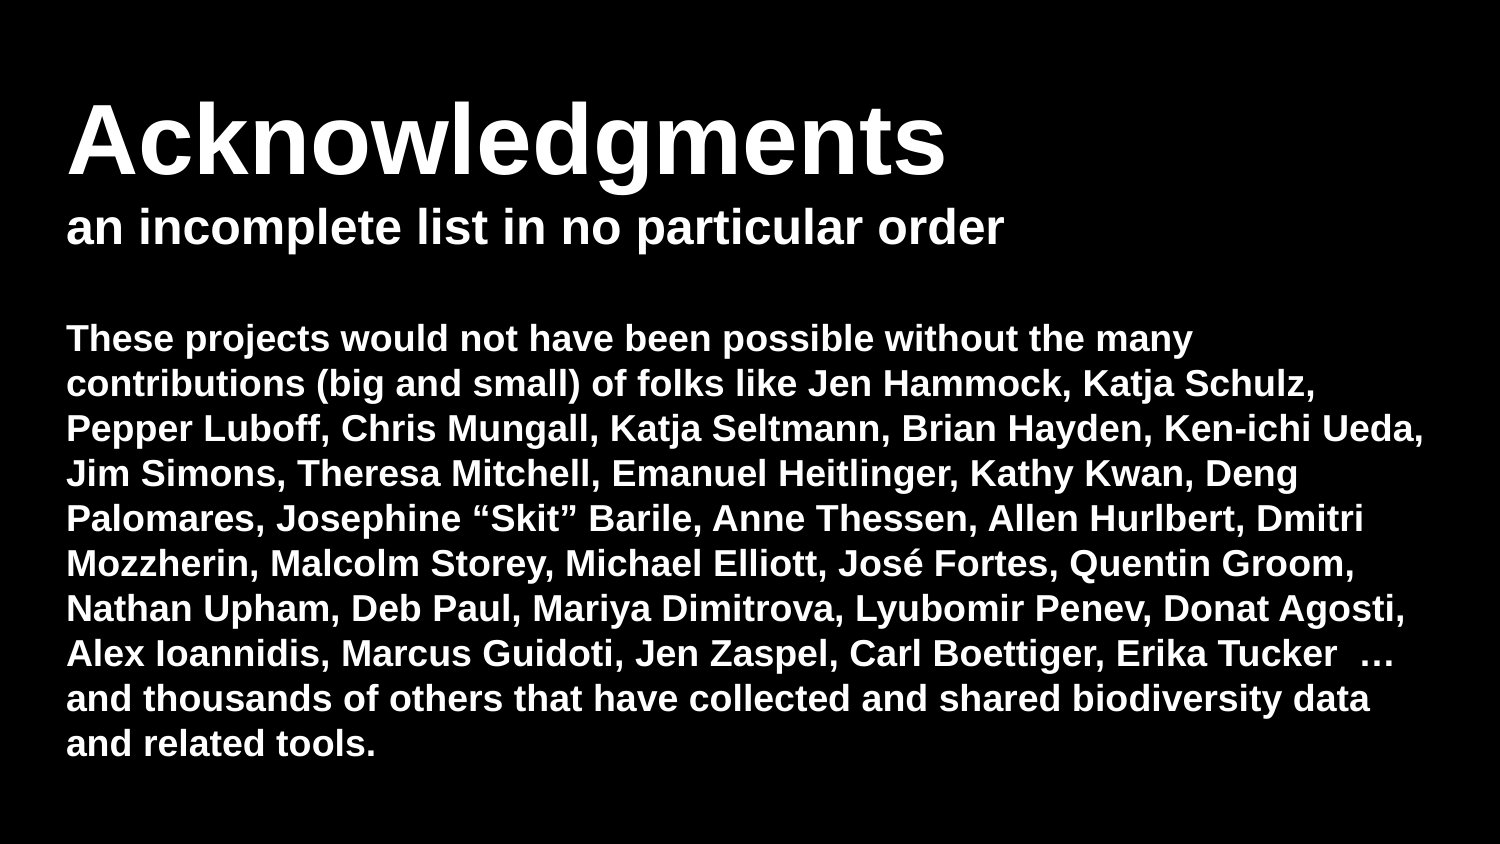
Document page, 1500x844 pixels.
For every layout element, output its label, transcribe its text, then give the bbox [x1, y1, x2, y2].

title Acknowledgments an incomplete list in no particular order These projects would not have been possible without the many contributions (big and small) of folks like Jen Hammock, Katja Schulz, Pepper Luboff, Chris Mungall, Katja Seltmann, Brian Hayden, Ken-ichi Ueda, Jim Simons, Theresa Mitchell, Emanuel Heitlinger, Kathy Kwan, Deng Palomares, Josephine “Skit” Barile, Anne Thessen, Allen Hurlbert, Dmitri Mozzherin, Malcolm Storey, Michael Elliott, José Fortes, Quentin Groom, Nathan Upham, Deb Paul, Mariya Dimitrova, Lyubomir Penev, Donat Agosti, Alex Ioannidis, Marcus Guidoti, Jen Zaspel, Carl Boettiger, Erika Tucker … and thousands of others that have collected and shared biodiversity data and related tools. [51, 59, 1449, 397]
